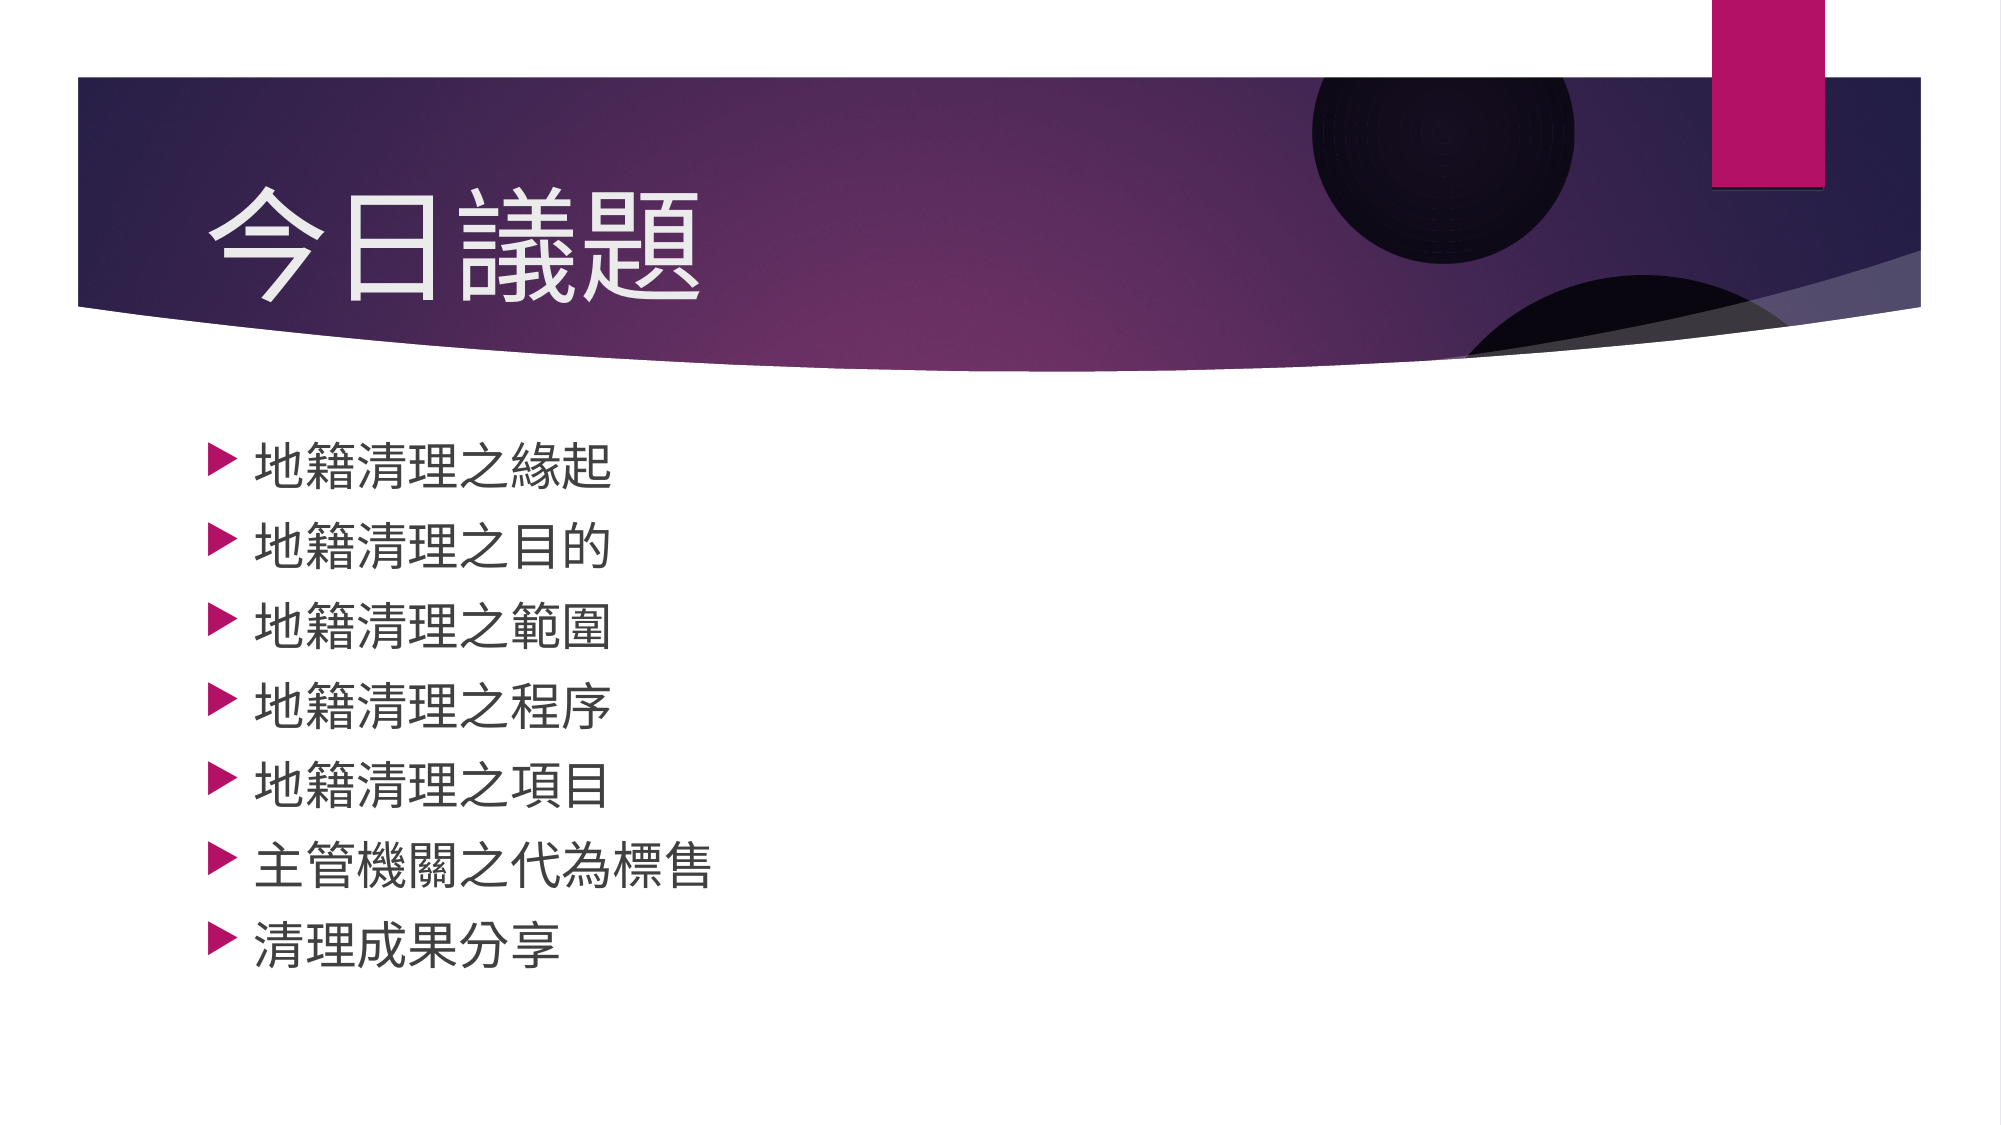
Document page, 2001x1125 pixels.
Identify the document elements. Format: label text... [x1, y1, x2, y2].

title 今日議題 [189, 159, 1627, 276]
list 地籍清理之緣起 地籍清理之目的 地籍清理之範圍 地籍清理之程序 地籍清理之項目 主管機關之代為標售 清理成果分享 [189, 427, 1638, 988]
